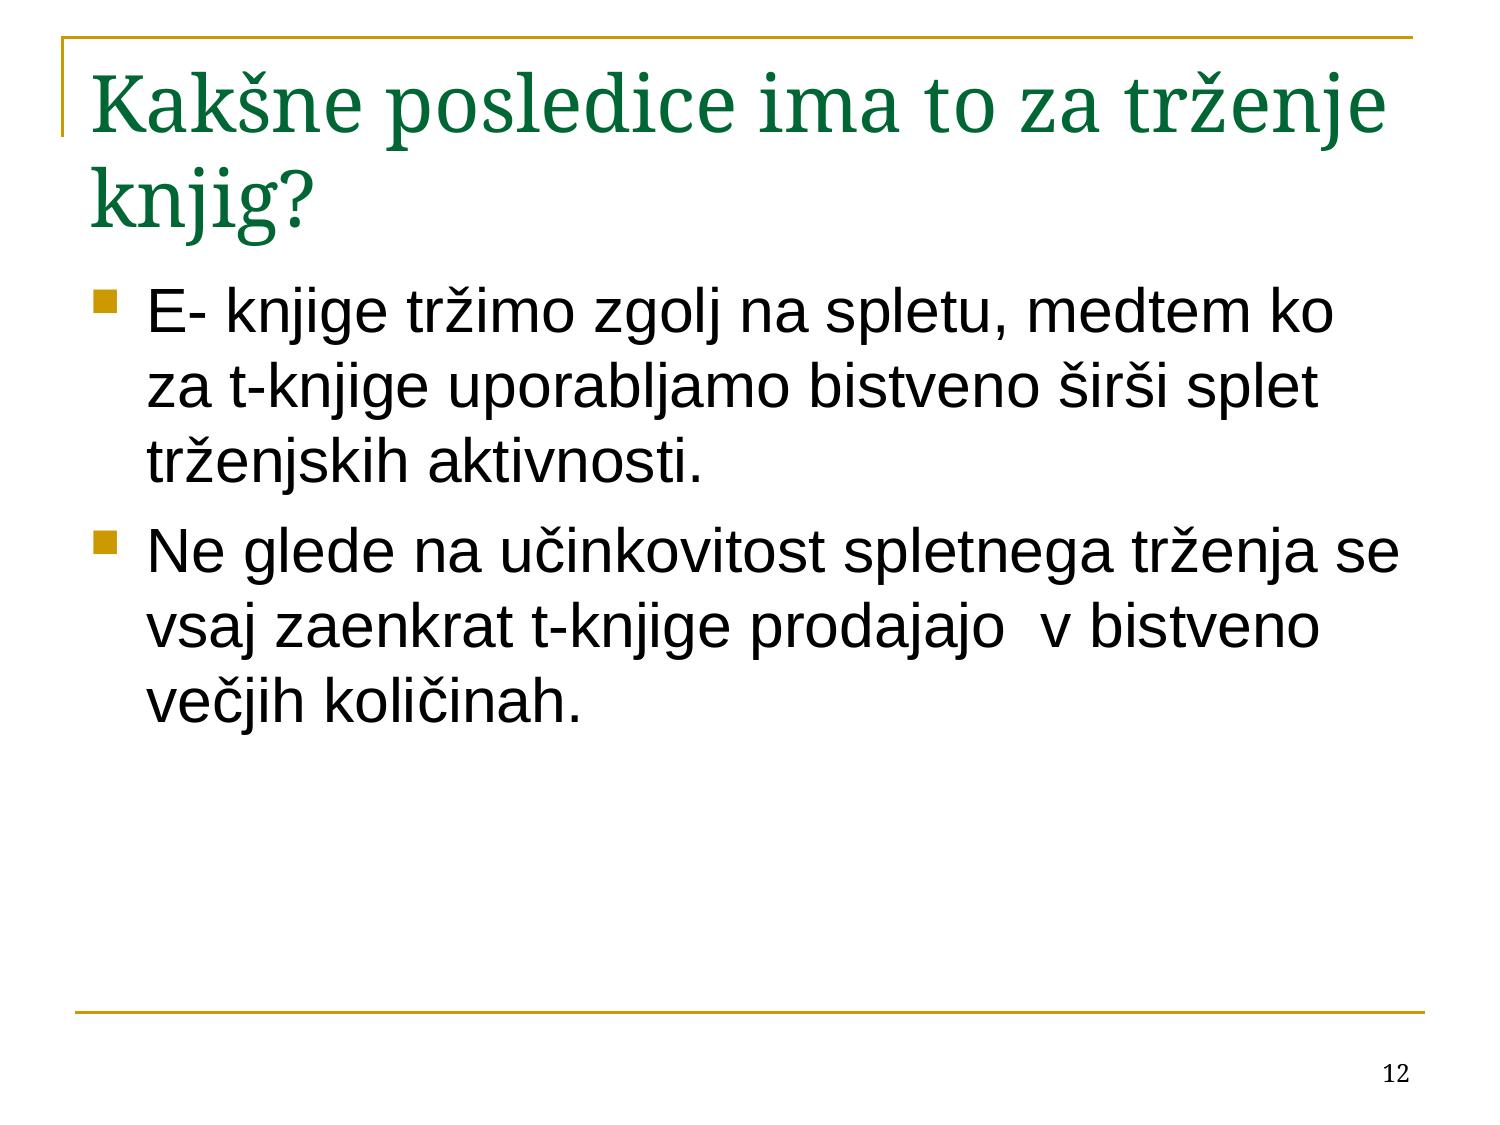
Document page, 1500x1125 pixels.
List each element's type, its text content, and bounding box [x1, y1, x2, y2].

list E- knjige tržimo zgolj na spletu, medtem ko za t-knjige uporabljamo bistveno širši splet trženjskih aktivnosti. Ne glede na učinkovitost spletnega trženja se vsaj zaenkrat t-knjige prodajajo v bistveno večjih količinah. [75, 262, 1426, 1006]
title Kakšne posledice ima to za trženje knjig? [75, 45, 1426, 251]
text_box <number> [1074, 1024, 1426, 1100]
